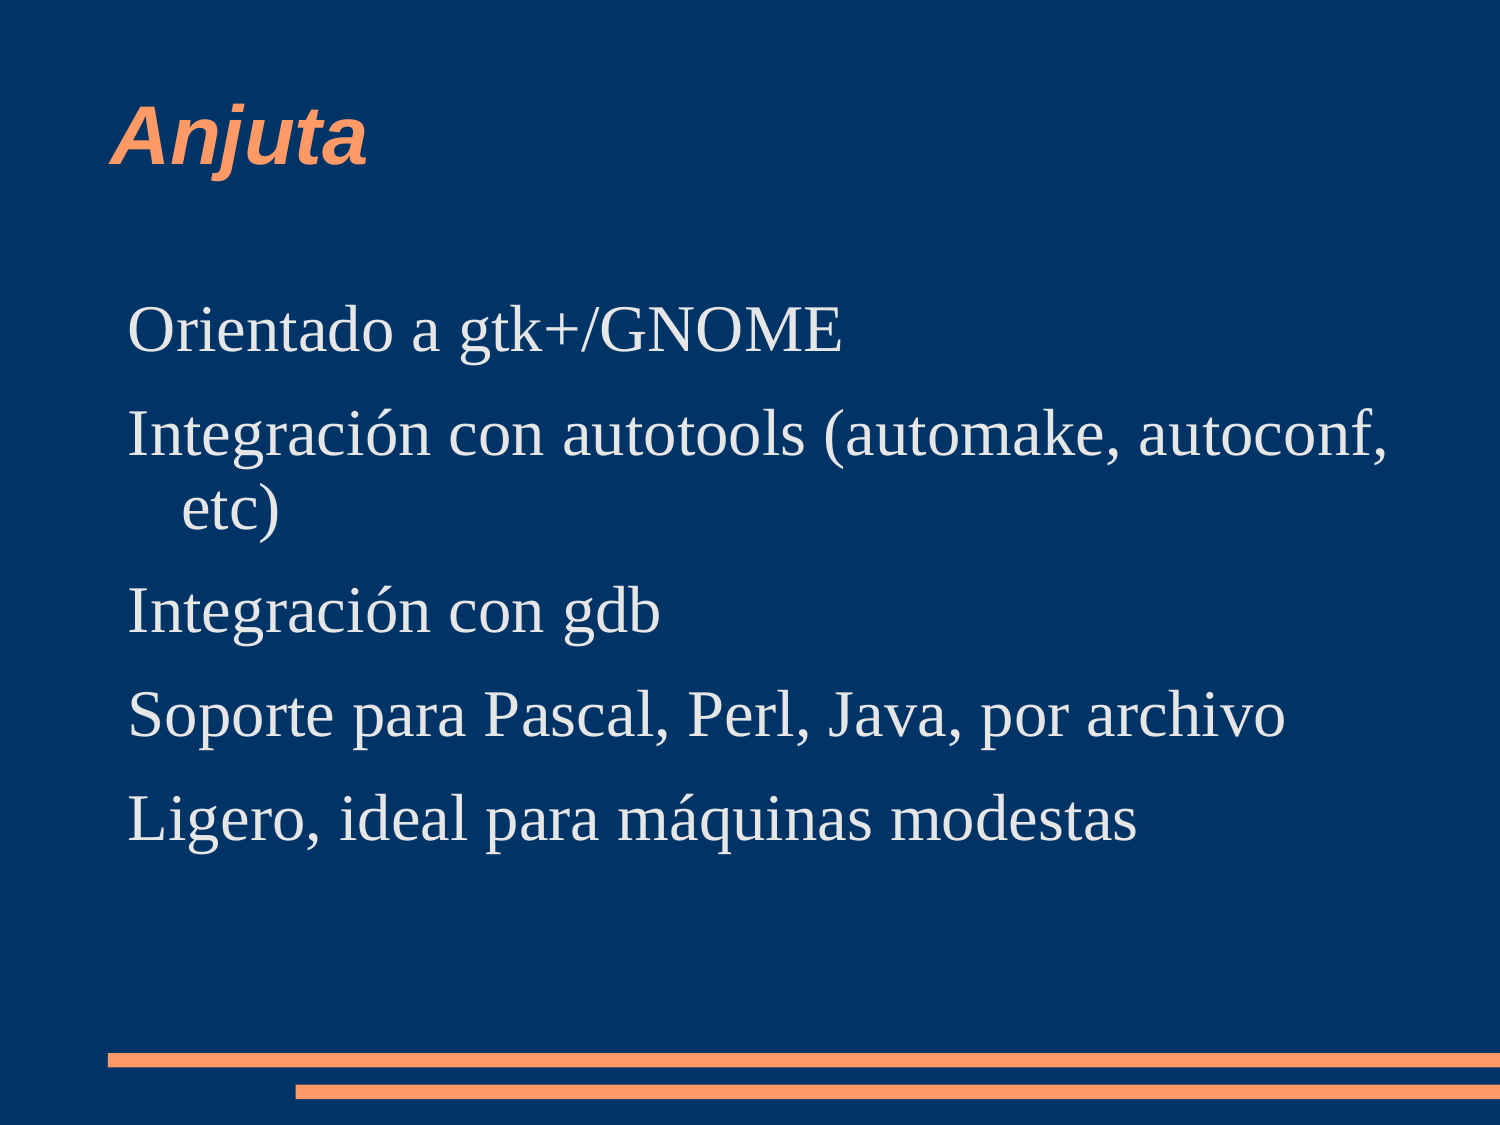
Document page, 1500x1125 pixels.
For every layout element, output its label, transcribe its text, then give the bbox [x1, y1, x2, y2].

title Anjuta [110, 41, 1392, 230]
list Orientado a gtk+/GNOME Integración con autotools (automake, autoconf, etc) Integración con gdb Soporte para Pascal, Perl, Java, por archivo Ligero, ideal para máquinas modestas [110, 292, 1416, 1027]
